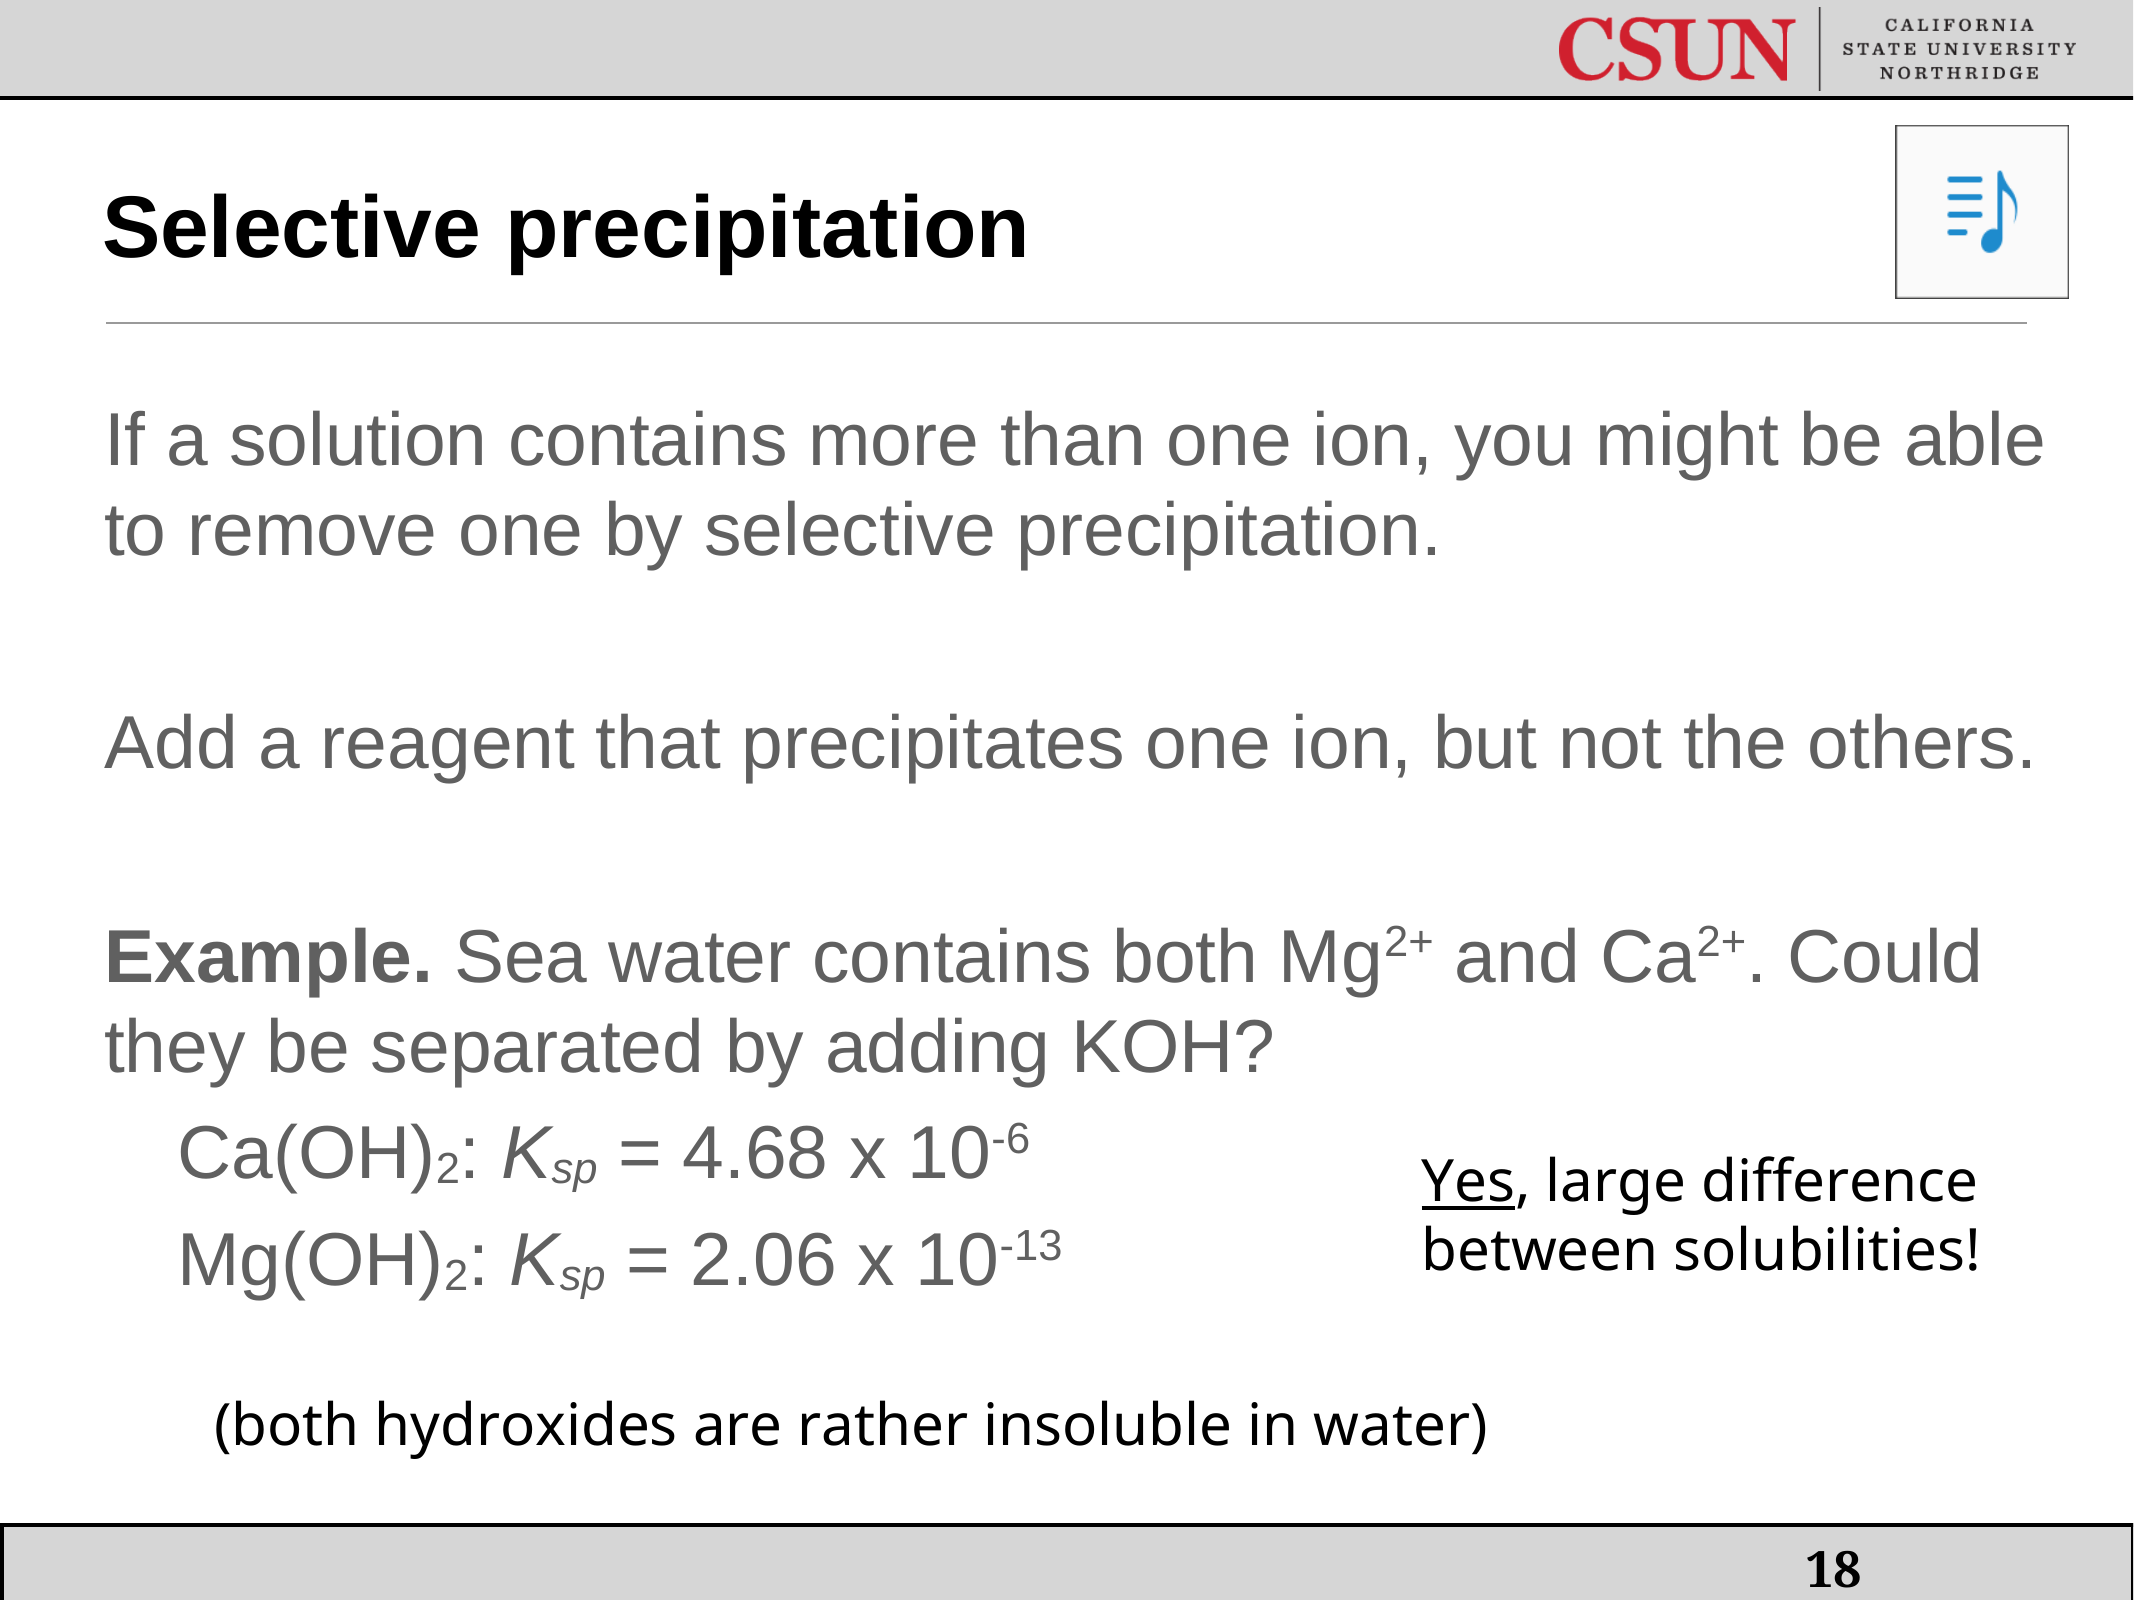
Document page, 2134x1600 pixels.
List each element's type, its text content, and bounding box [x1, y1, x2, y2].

title Selective precipitation [93, 104, 2040, 284]
text_box [1894, 124, 2071, 301]
text_box (both hydroxides are rather insoluble in water) [199, 1380, 1885, 1465]
picture [1559, 7, 2076, 91]
list If a solution contains more than one ion, you might be able to remove one by selective precipitation. Add a reagent that precipitates one ion, but not the others. Example. Sea water contains both Mg2+ and Ca2+. Could they be separated by adding KOH? Ca(OH)2: Ksp = 4.68 x 10-6 Mg(OH)2: Ksp = 2.06 x 10-13 [52, 382, 2092, 1460]
text_box Yes, large difference between solubilities! [1406, 1135, 2041, 1291]
